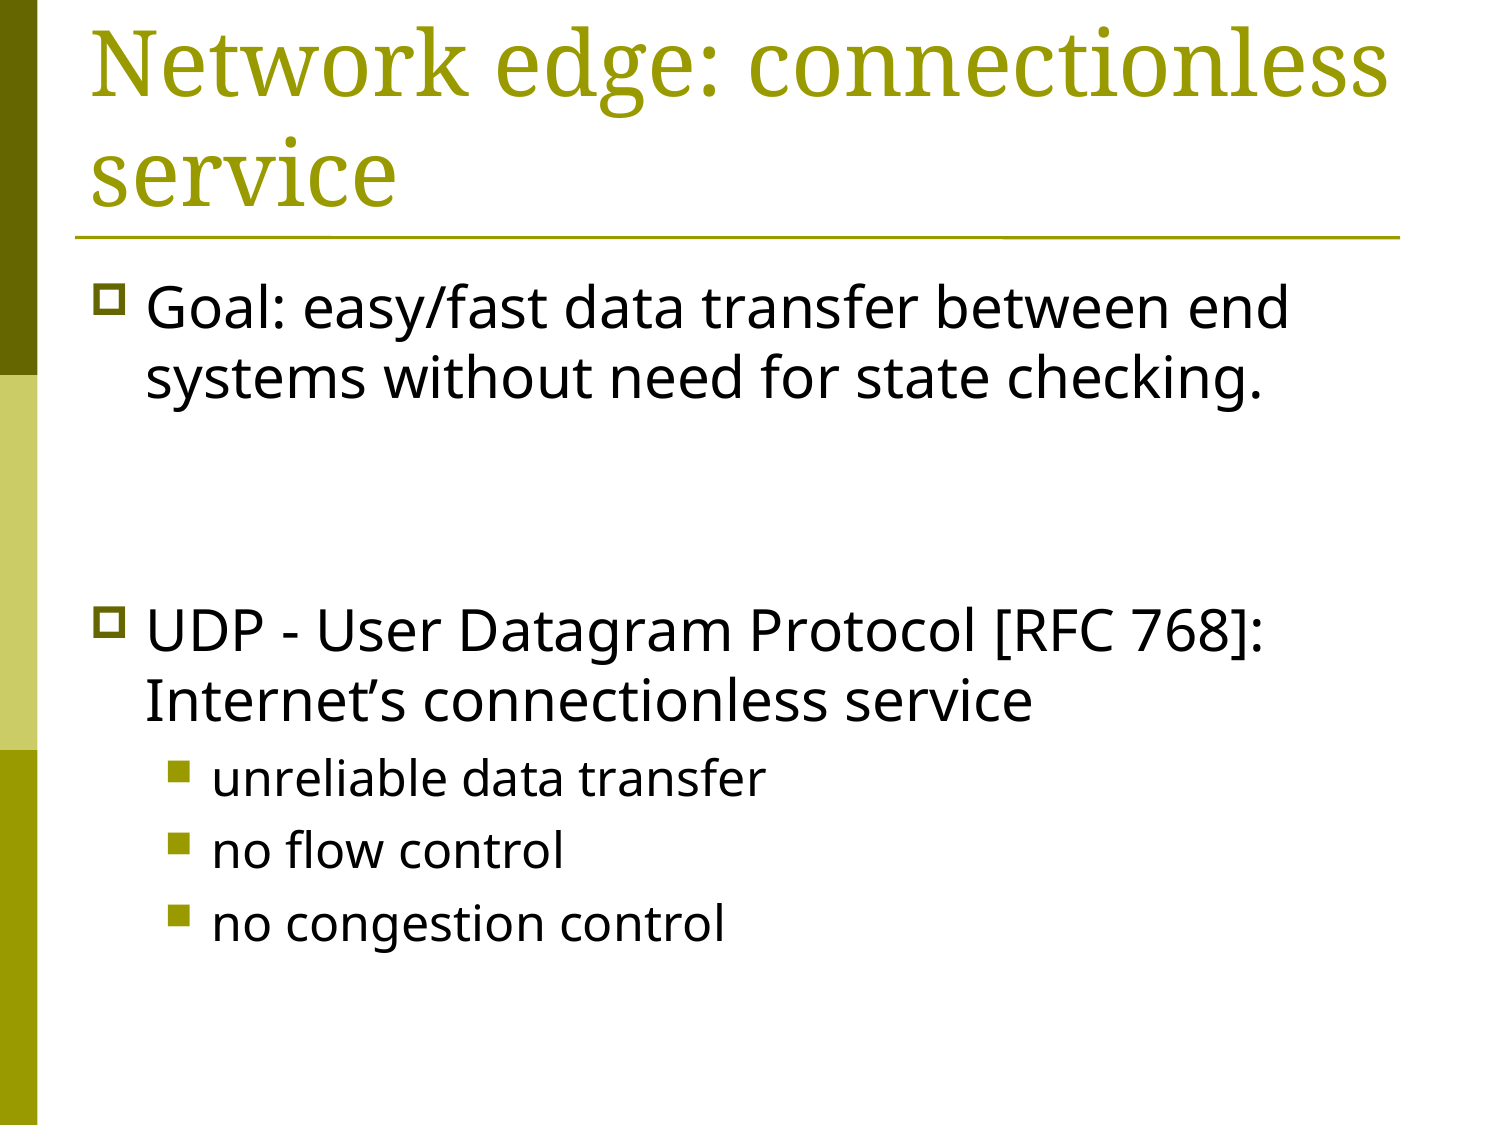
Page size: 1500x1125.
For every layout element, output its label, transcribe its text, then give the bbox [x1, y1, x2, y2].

title Network edge: connectionless service [75, 0, 1426, 233]
list Goal: easy/fast data transfer between end systems without need for state checking. UDP - User Datagram Protocol [RFC 768]: Internet’s connectionless service unreliable data transfer no flow control no congestion control [75, 262, 1426, 1006]
